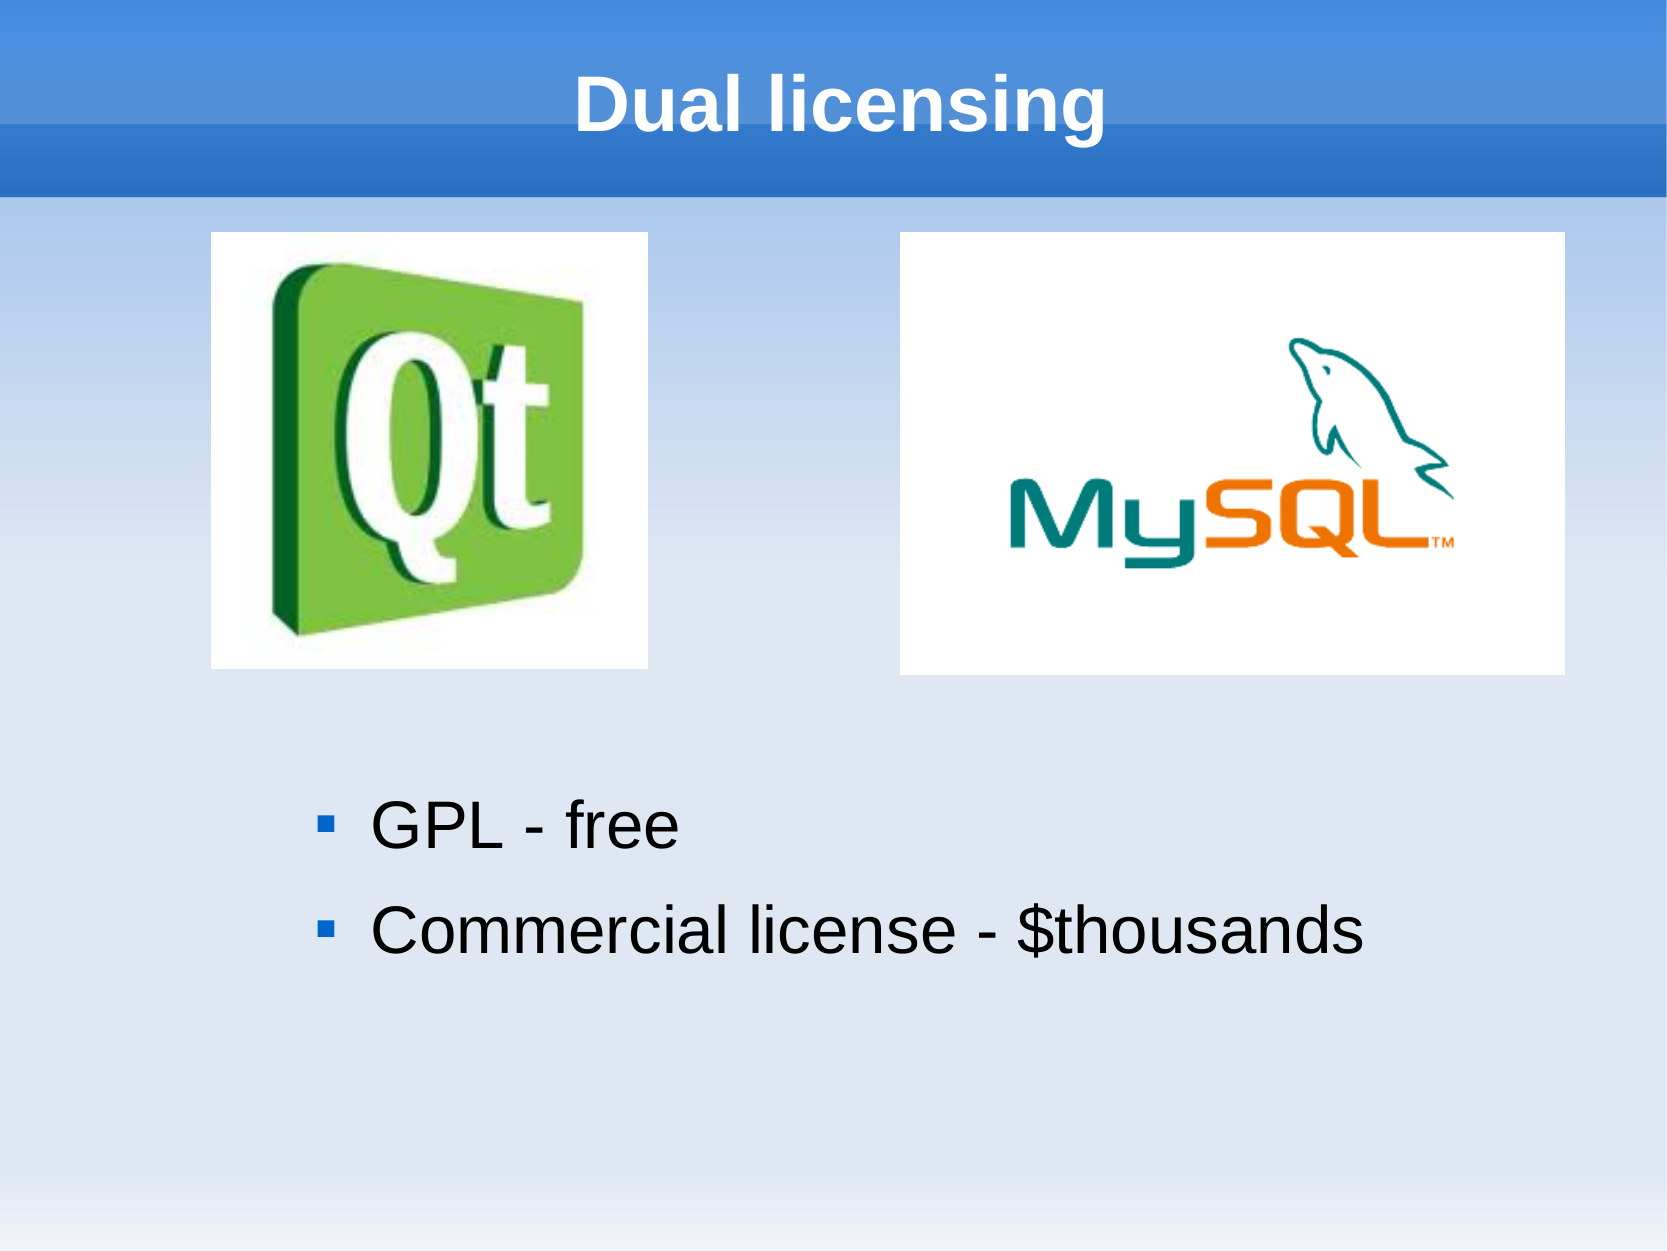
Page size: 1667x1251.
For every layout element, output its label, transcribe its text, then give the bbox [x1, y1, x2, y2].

list GPL - free Commercial license - $thousands [300, 787, 1576, 1013]
title Dual licensing [77, 0, 1578, 209]
picture [0, 0, 1667, 1251]
